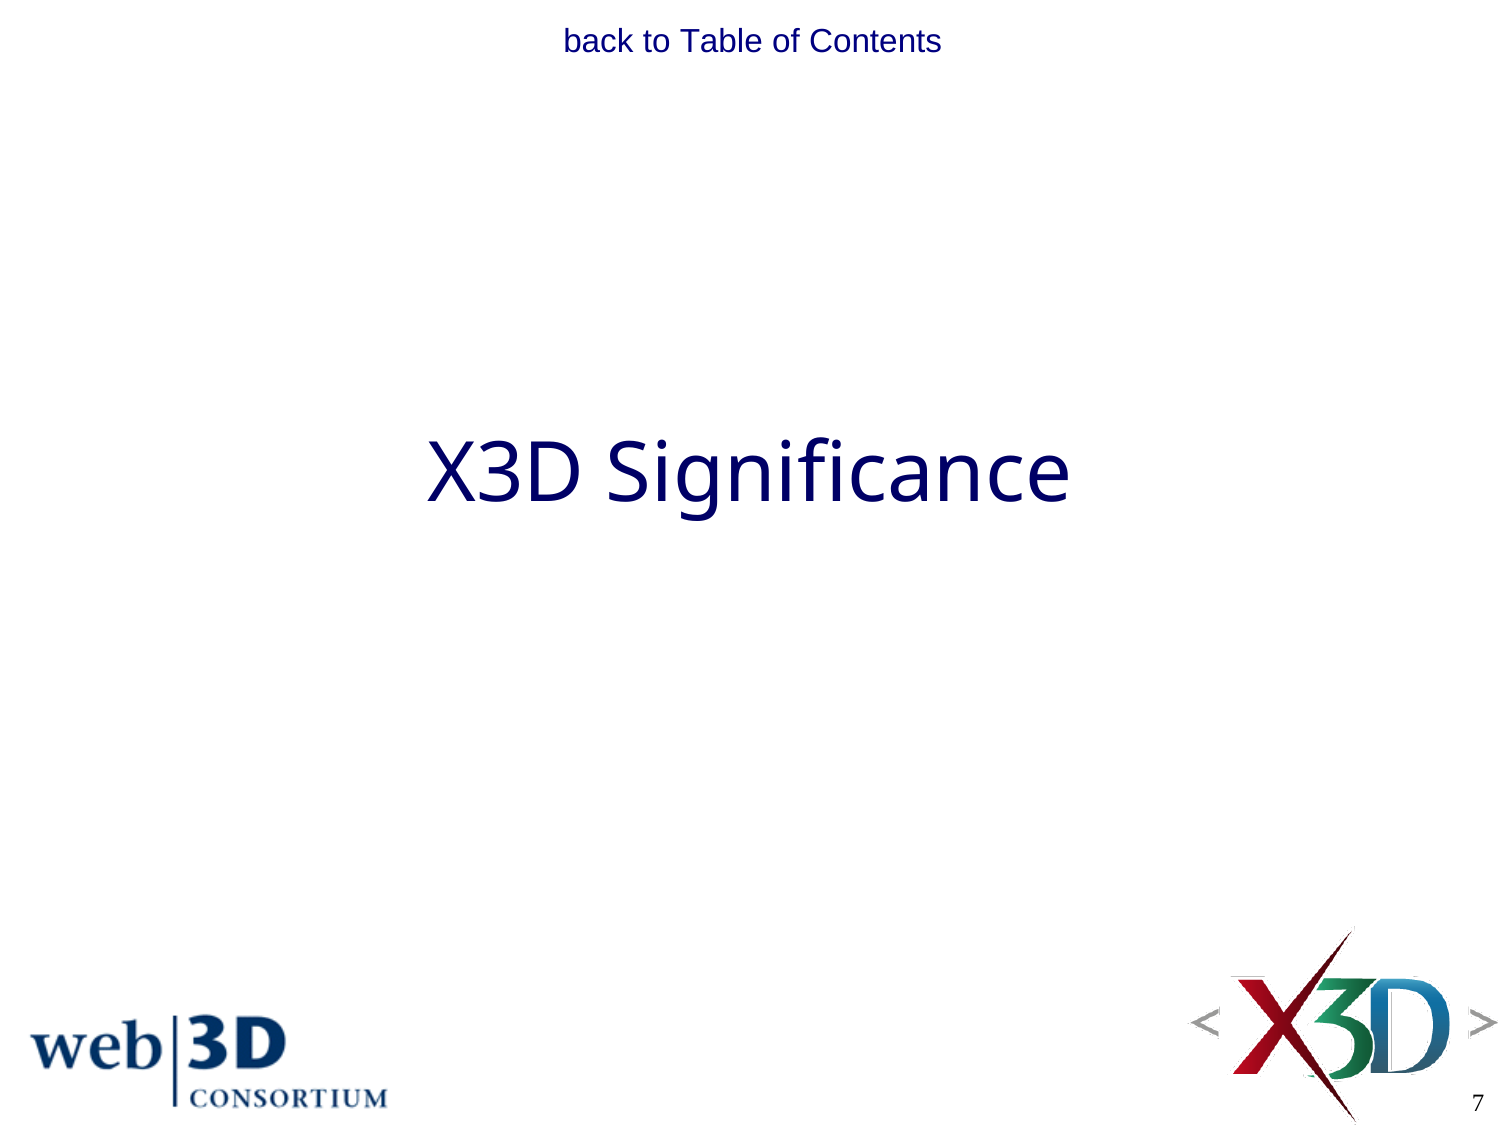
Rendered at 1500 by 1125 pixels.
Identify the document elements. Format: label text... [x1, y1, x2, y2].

title X3D Significance [112, 374, 1388, 563]
picture [12, 998, 413, 1118]
text_box back to Table of Contents [548, 14, 958, 68]
picture [1187, 926, 1500, 1125]
